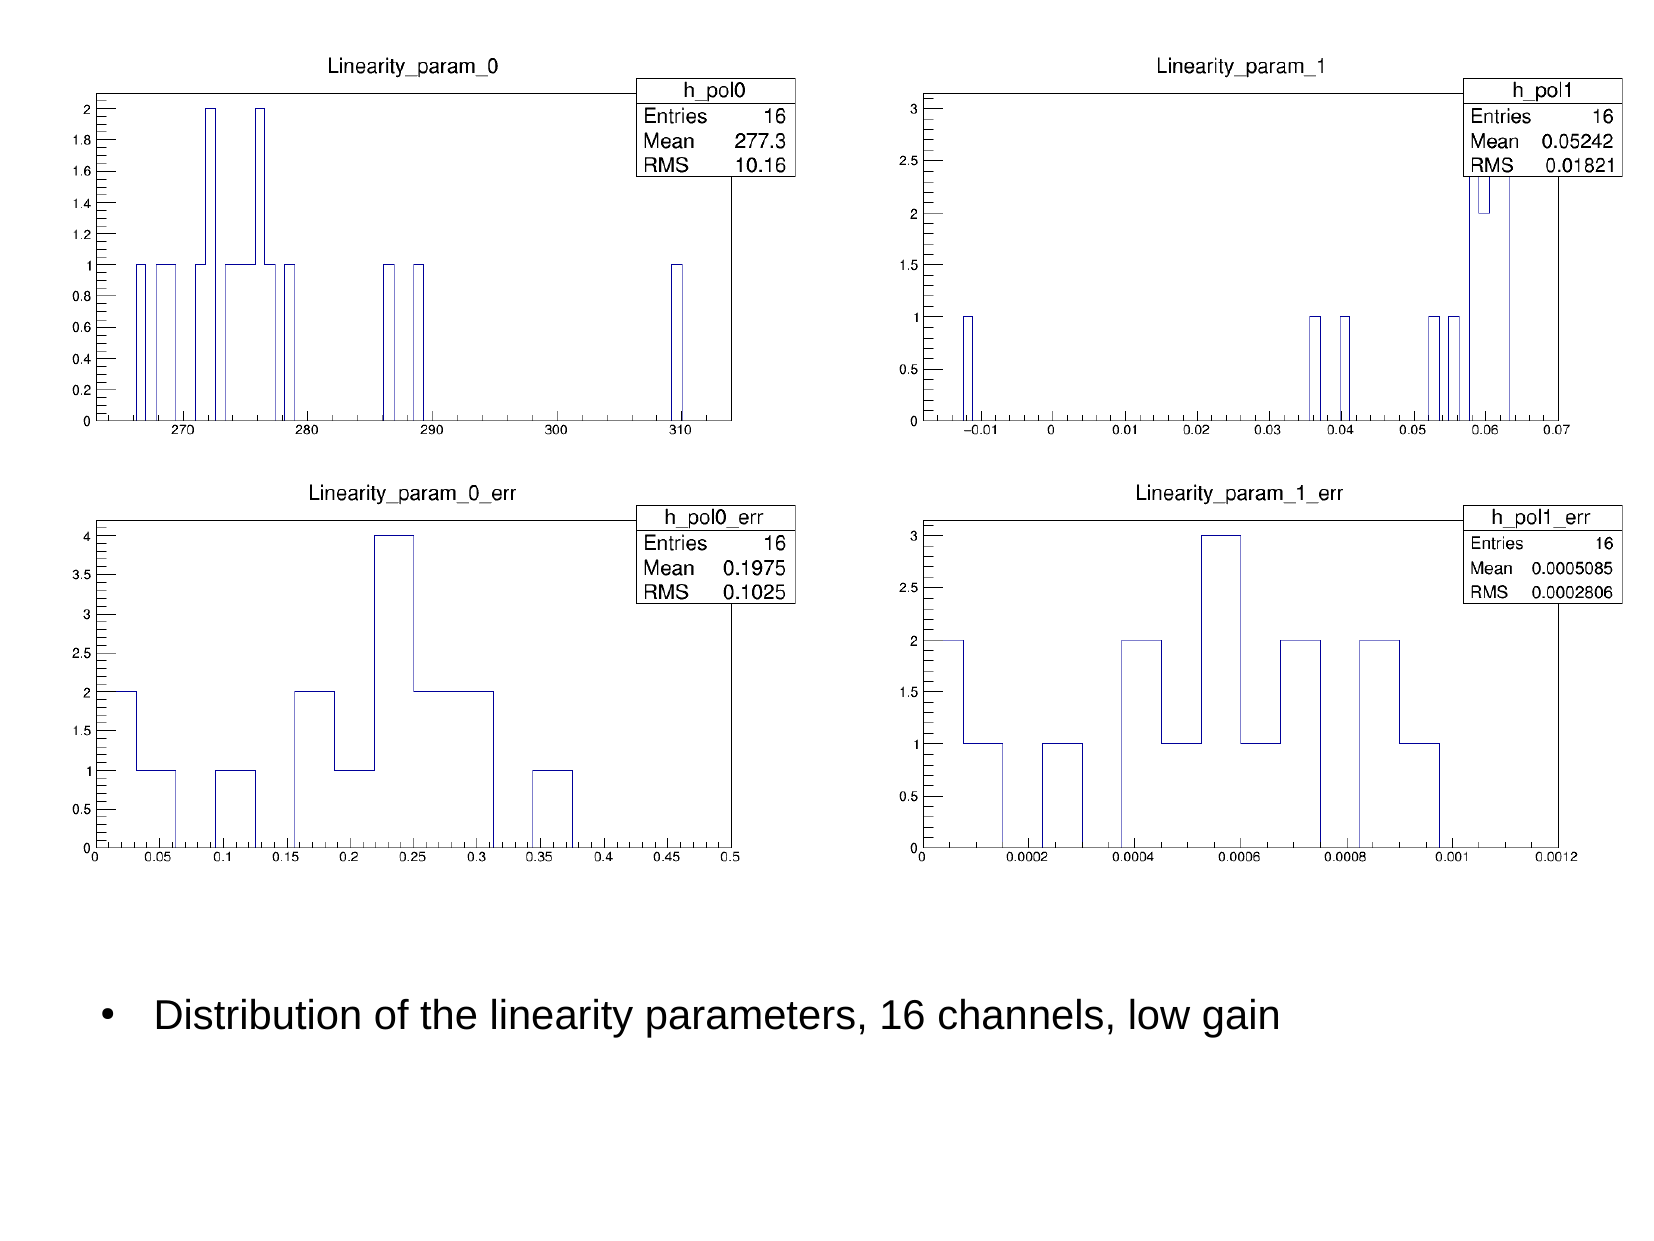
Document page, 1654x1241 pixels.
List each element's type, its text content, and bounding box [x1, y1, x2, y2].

picture [0, 44, 1654, 898]
list Distribution of the linearity parameters, 16 channels, low gain [82, 992, 1571, 1109]
